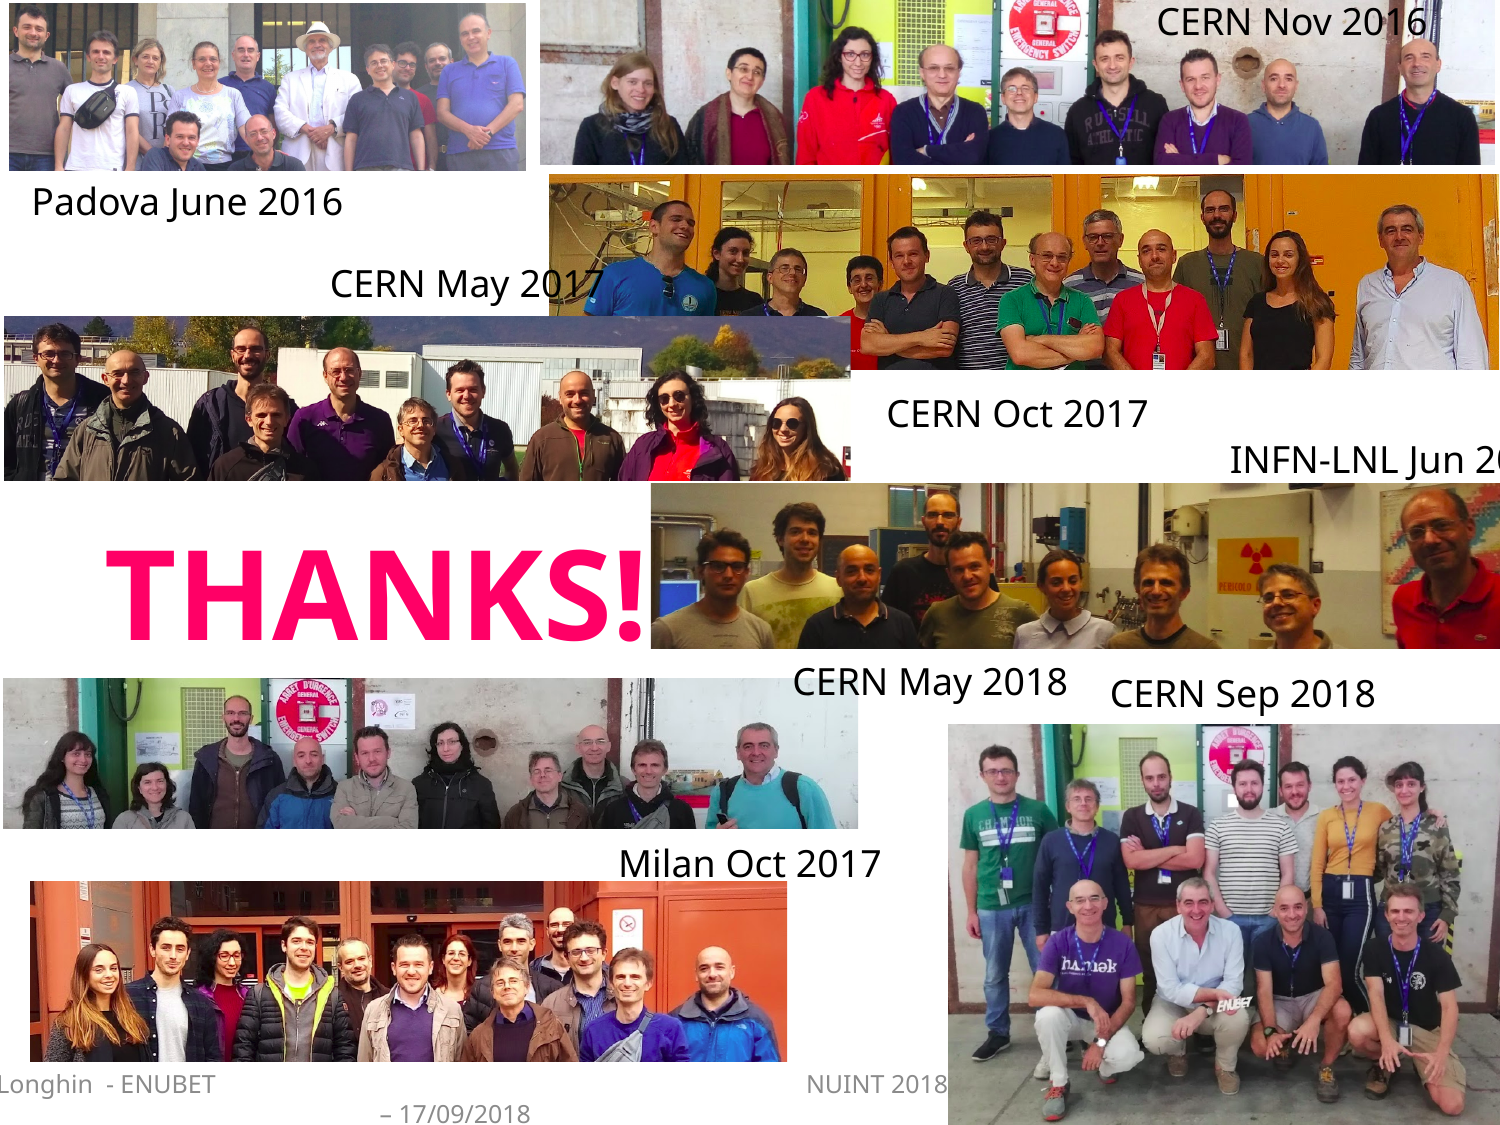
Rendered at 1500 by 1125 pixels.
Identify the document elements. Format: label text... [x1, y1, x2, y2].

text_box Padova June 2016 [16, 168, 292, 225]
text_box INFN-LNL Jun 2017 [1215, 426, 1500, 484]
picture [4, 174, 1500, 481]
picture [540, 0, 1500, 165]
text_box CERN Oct 2017 [871, 380, 1105, 437]
picture [30, 881, 788, 1062]
text_box CERN Nov 2016 [1141, 0, 1381, 46]
text_box CERN Sep 2018 [1095, 659, 1330, 717]
picture [948, 724, 1500, 1125]
text_box THANKS! [90, 499, 565, 655]
text_box Milan Oct 2017 [603, 830, 841, 888]
picture [3, 678, 859, 829]
picture [9, 3, 526, 171]
text_box CERN May 2018 [777, 649, 1021, 706]
text_box CERN May 2017 [315, 250, 558, 308]
picture [650, 483, 1500, 649]
